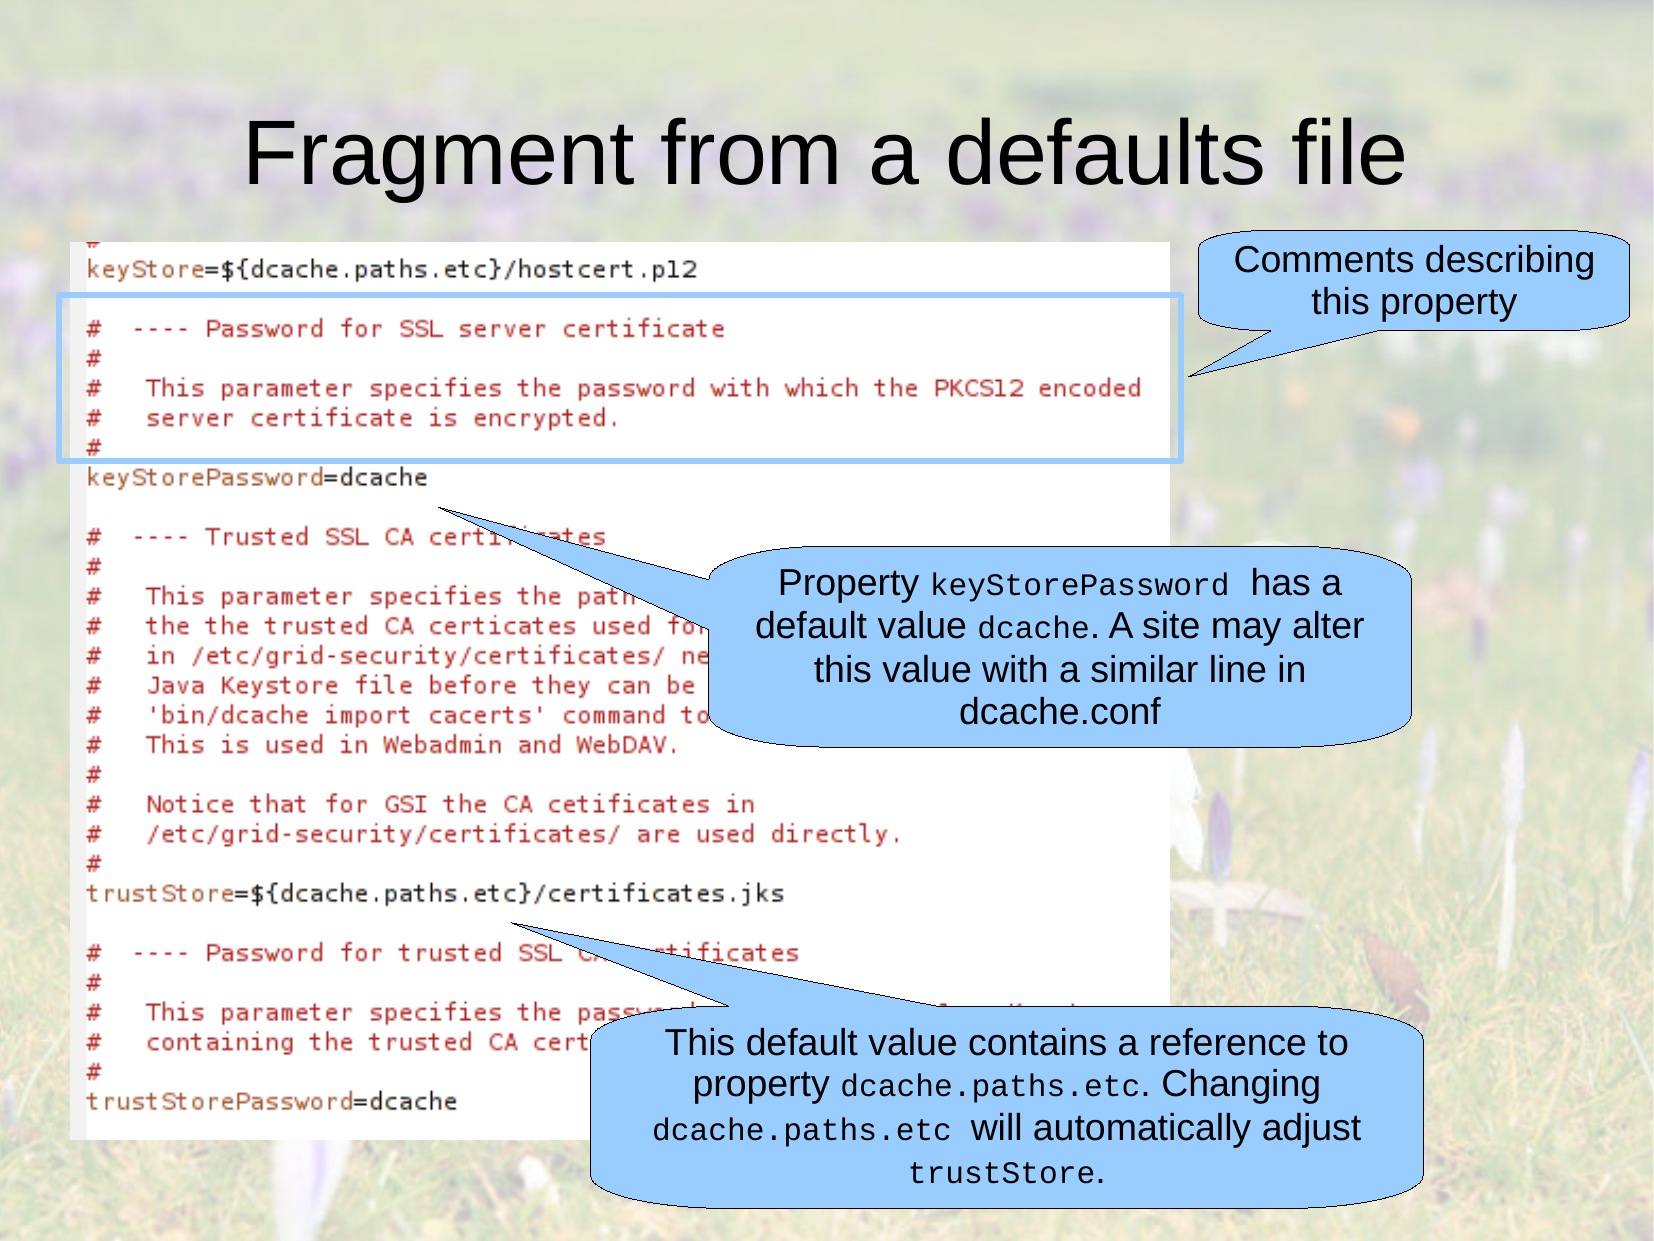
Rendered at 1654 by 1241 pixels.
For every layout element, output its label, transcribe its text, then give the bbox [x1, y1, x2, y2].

picture [0, 0, 1654, 1241]
text_box Comments describing this property [1188, 230, 1630, 377]
text_box This default value contains a reference to property dcache.paths.etc. Changing dcache.paths.etc will automatically adjust trustStore. [511, 922, 1424, 1209]
text_box Property keyStorePassword has a default value dcache. A site may alter this value with a similar line in dcache.conf [438, 507, 1412, 748]
title Fragment from a defaults file [82, 49, 1571, 257]
